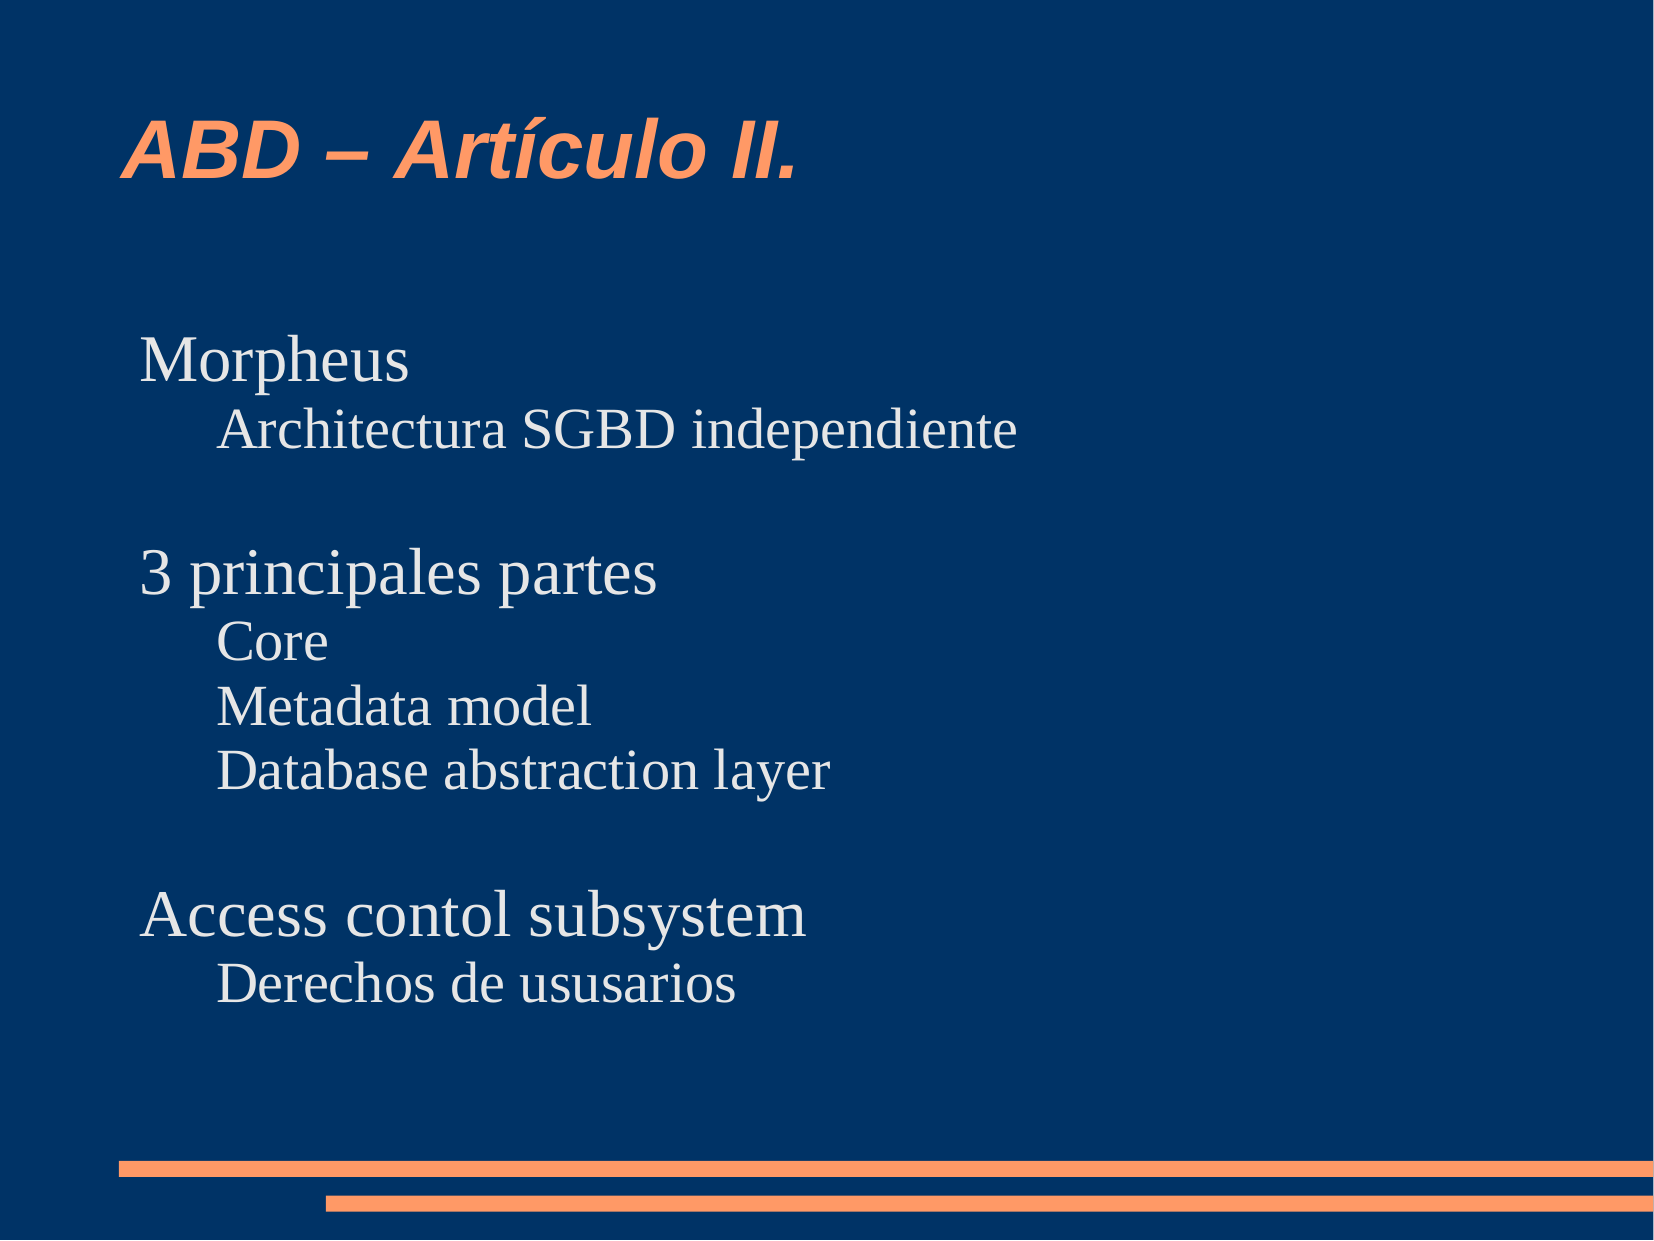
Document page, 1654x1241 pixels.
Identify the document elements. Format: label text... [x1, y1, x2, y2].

title ABD – Artículo II. [121, 53, 1534, 247]
list Morpheus Architectura SGBD independiente 3 principales partes Core Metadata model Database abstraction layer Access contol subsystem Derechos de ususarios [121, 322, 1561, 1118]
